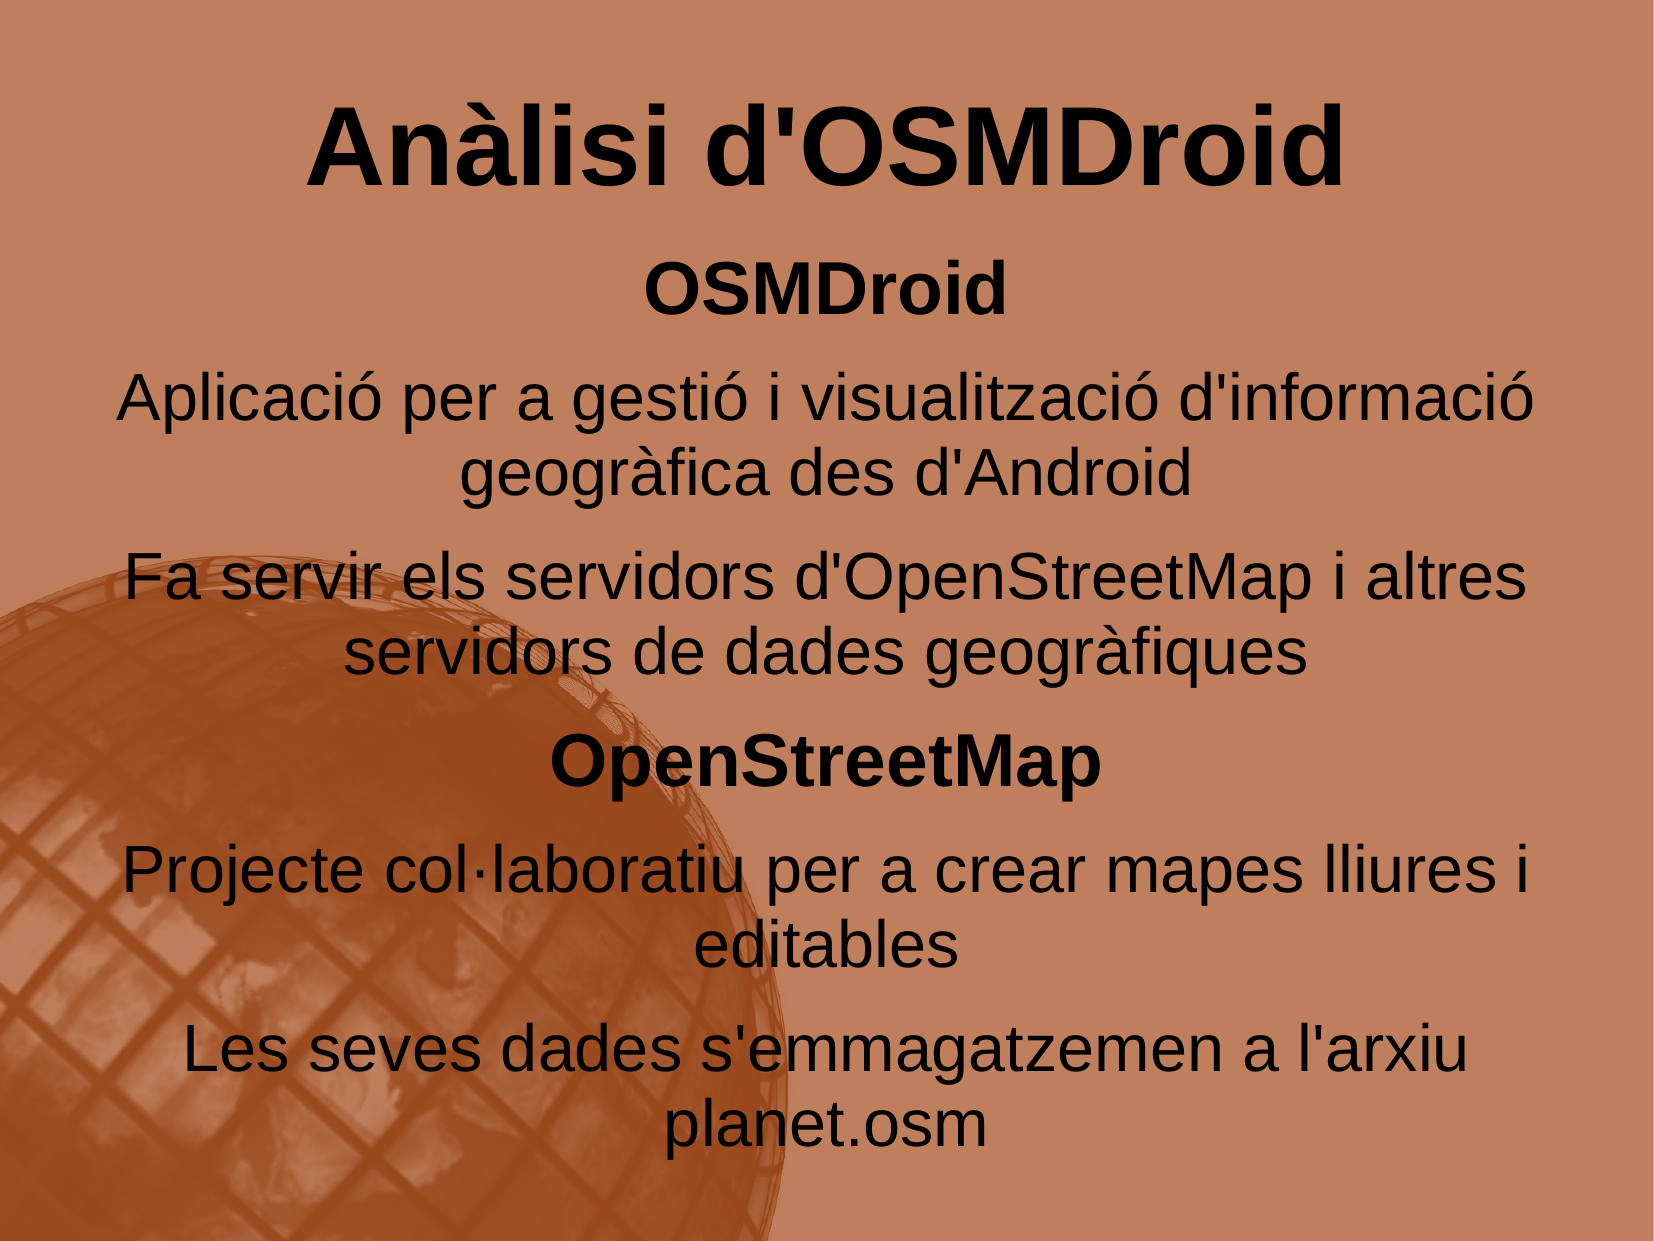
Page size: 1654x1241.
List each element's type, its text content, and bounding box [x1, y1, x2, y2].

list OSMDroid Aplicació per a gestió i visualització d'informació geogràfica des d'Android Fa servir els servidors d'OpenStreetMap i altres servidors de dades geogràfiques OpenStreetMap Projecte col·laboratiu per a crear mapes lliures i editables Les seves dades s'emmagatzemen a l'arxiu planet.osm [44, 246, 1610, 1161]
title Anàlisi d'OSMDroid [82, 42, 1571, 250]
picture [0, 0, 1654, 1241]
